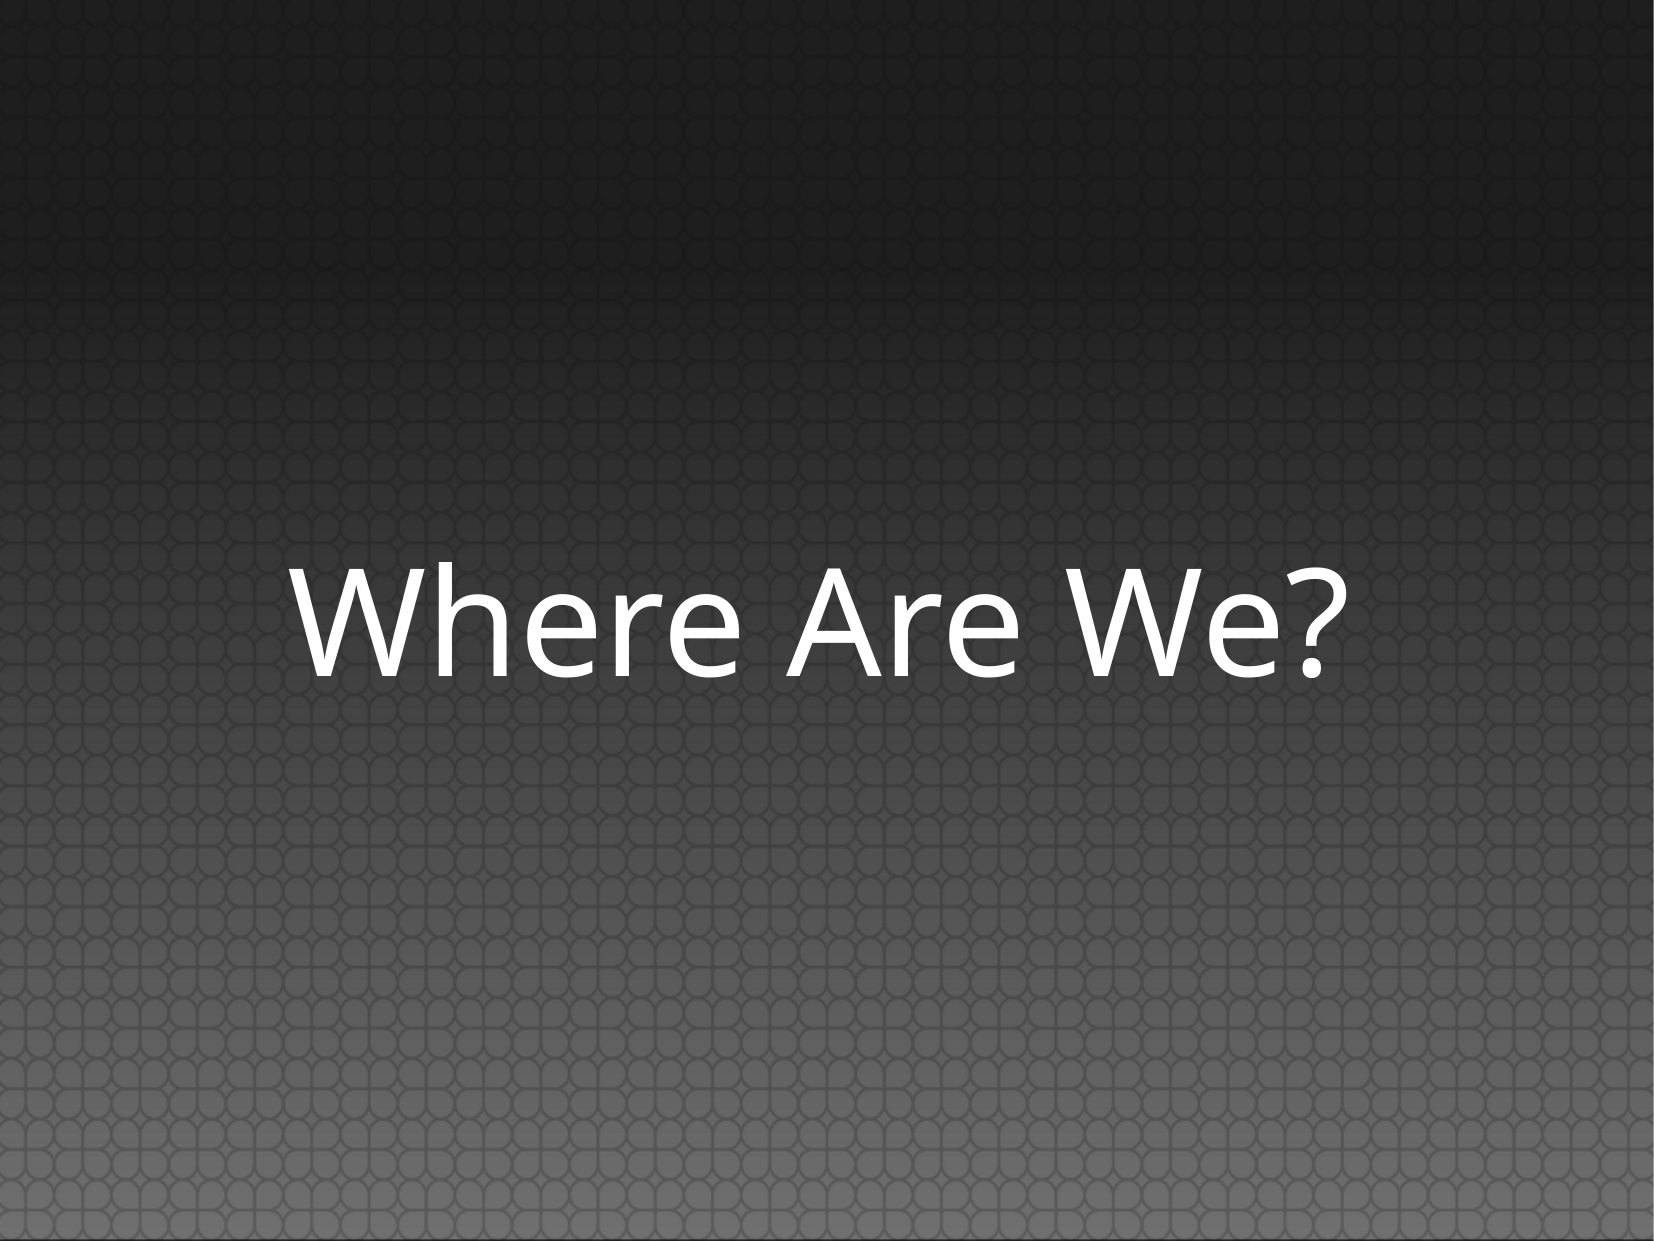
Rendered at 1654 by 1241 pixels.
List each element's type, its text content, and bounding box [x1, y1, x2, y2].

picture [0, 0, 1654, 1241]
title Where Are We? [75, 525, 1564, 713]
